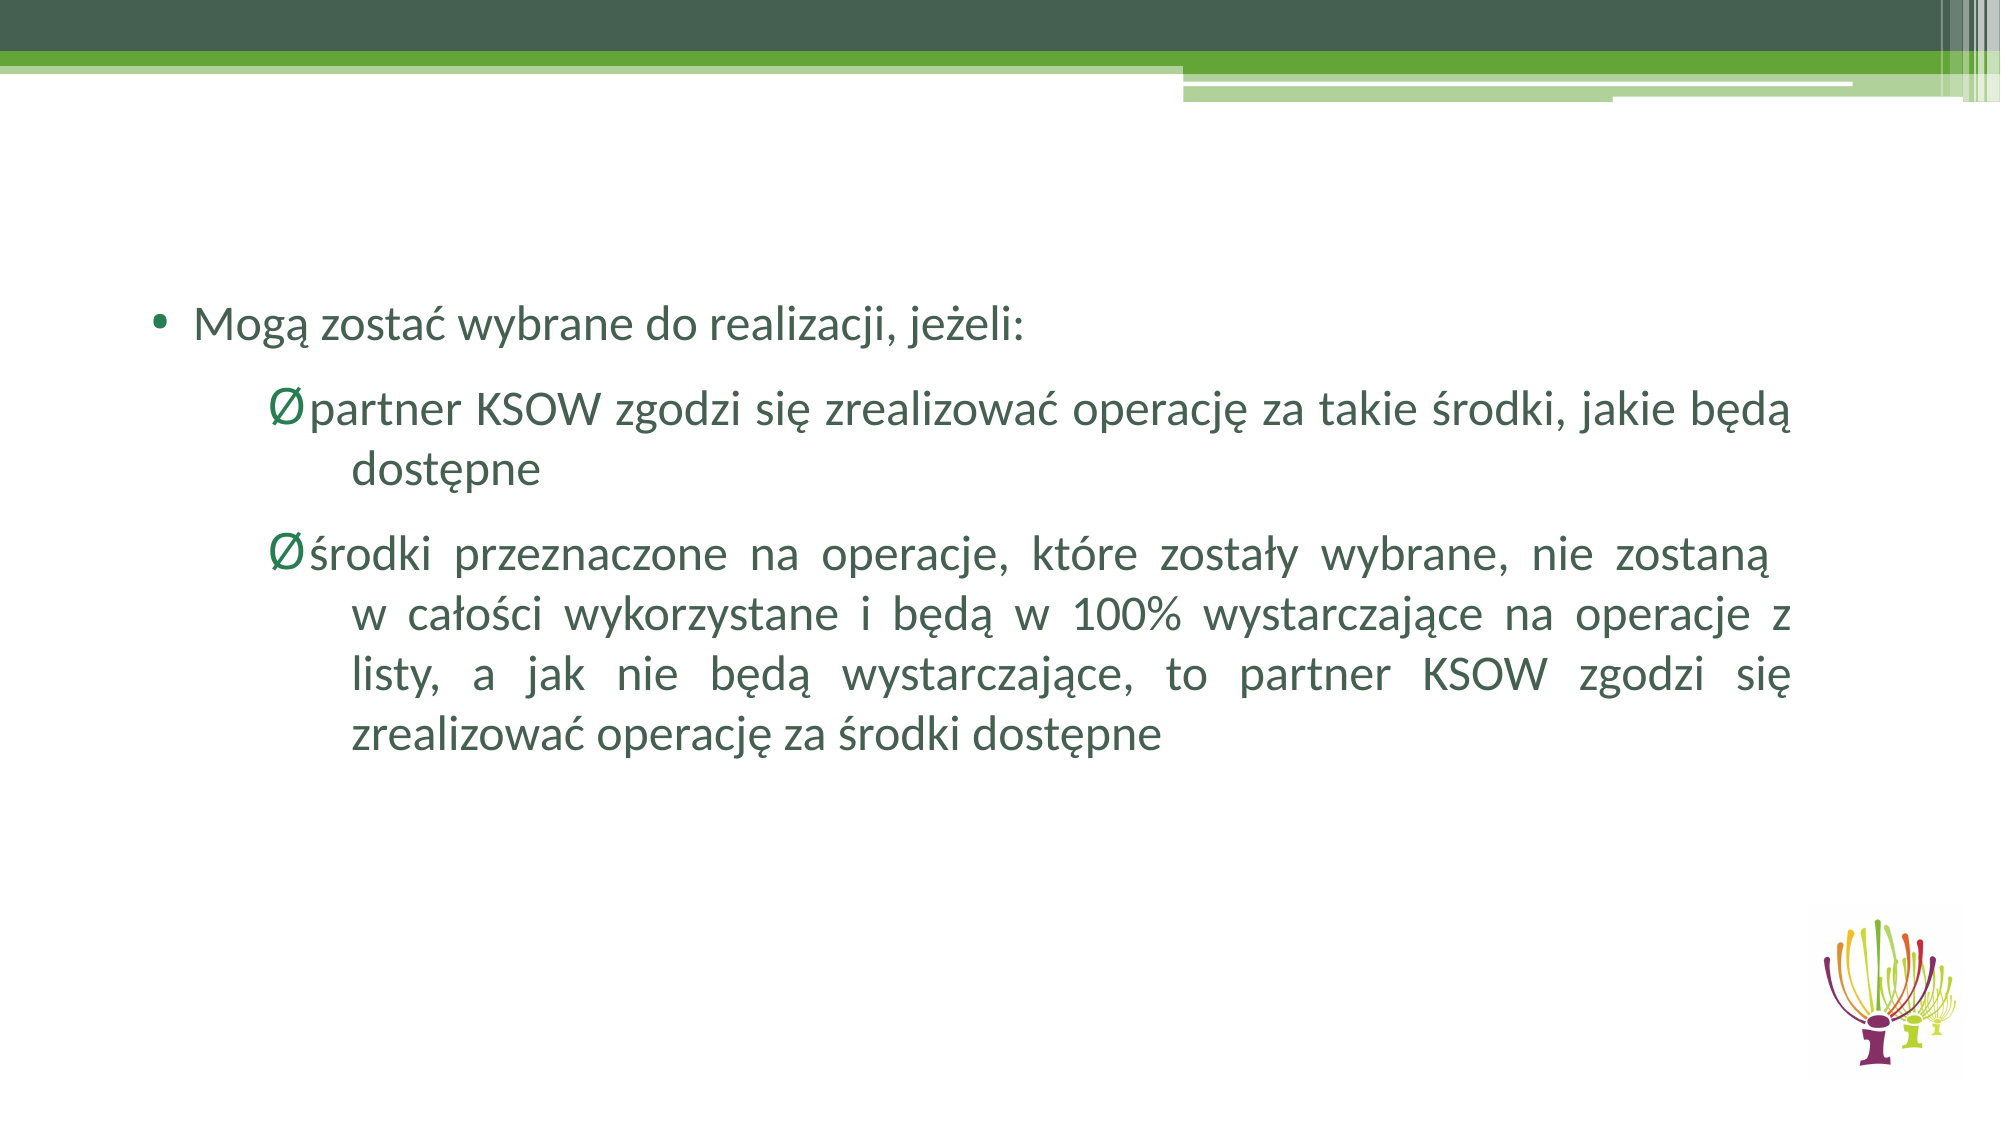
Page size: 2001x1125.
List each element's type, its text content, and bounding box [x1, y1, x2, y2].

picture [1807, 903, 1965, 1082]
list Mogą zostać wybrane do realizacji, jeżeli: partner KSOW zgodzi się zrealizować operację za takie środki, jakie będą dostępne środki przeznaczone na operacje, które zostały wybrane, nie zostaną w całości wykorzystane i będą w 100% wystarczające na operacje z listy, a jak nie będą wystarczające, to partner KSOW zgodzi się zrealizować operację za środki dostępne [99, 282, 1808, 1082]
